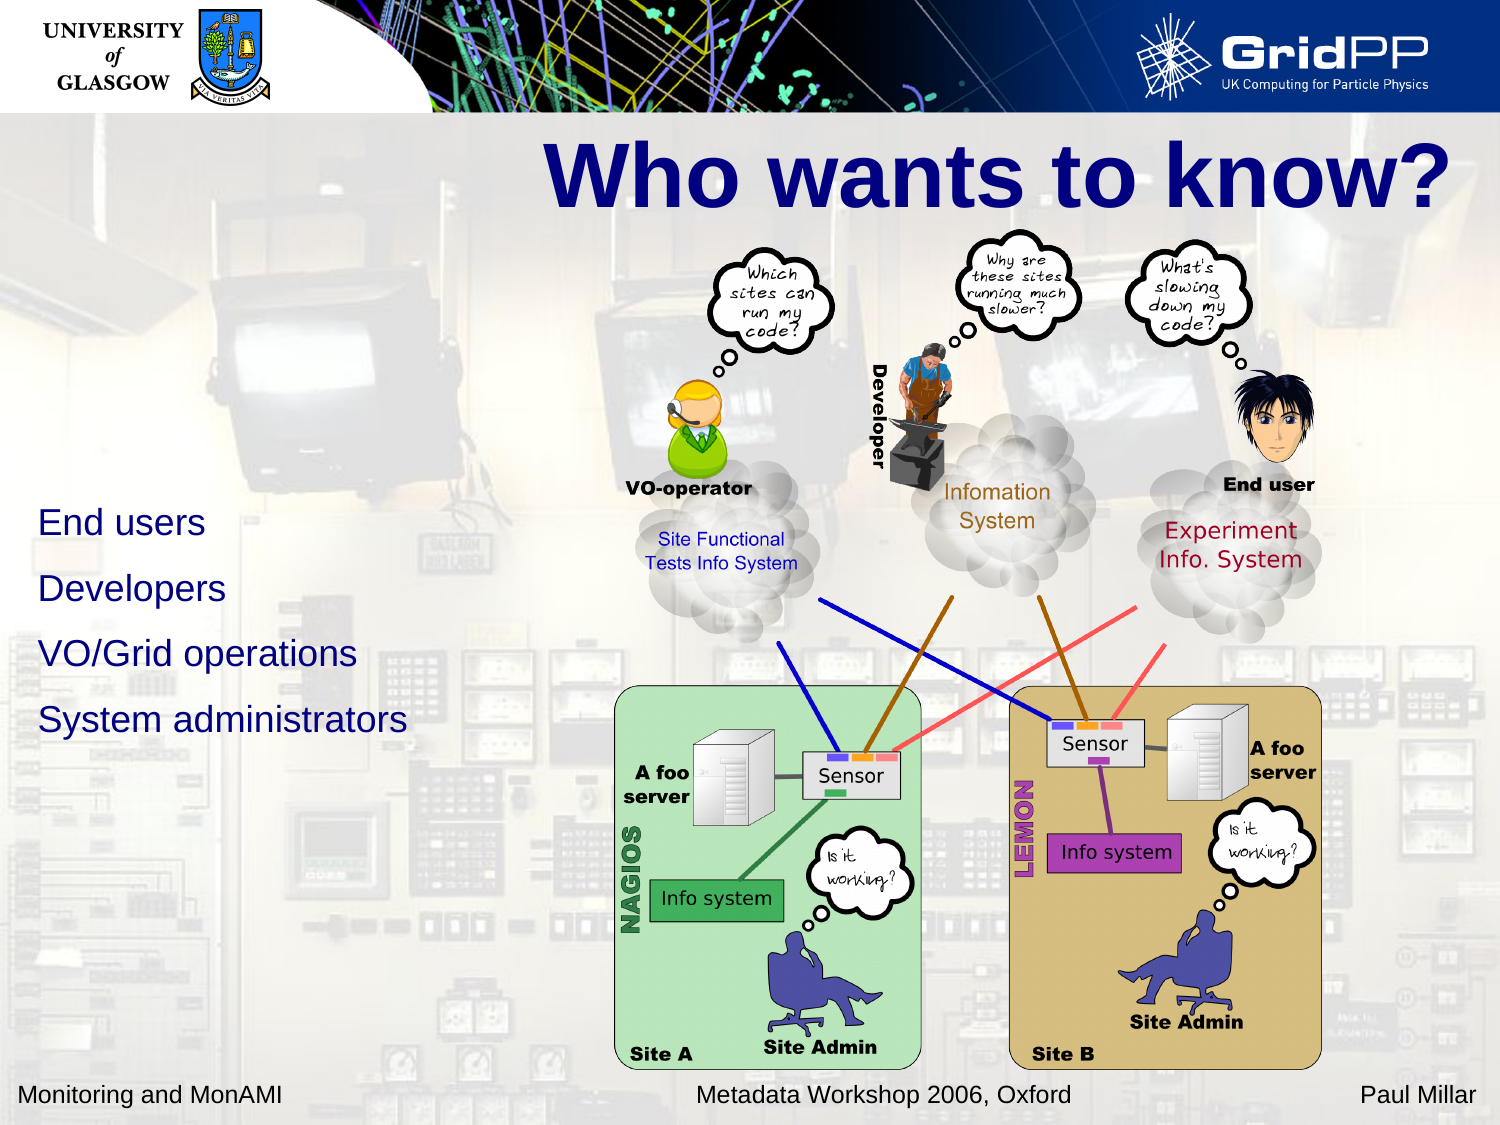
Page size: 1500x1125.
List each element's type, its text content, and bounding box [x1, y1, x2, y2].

title Who wants to know? [533, 127, 1465, 230]
picture [0, 0, 1500, 1125]
text_box End users Developers VO/Grid operations System administrators [37, 501, 422, 741]
